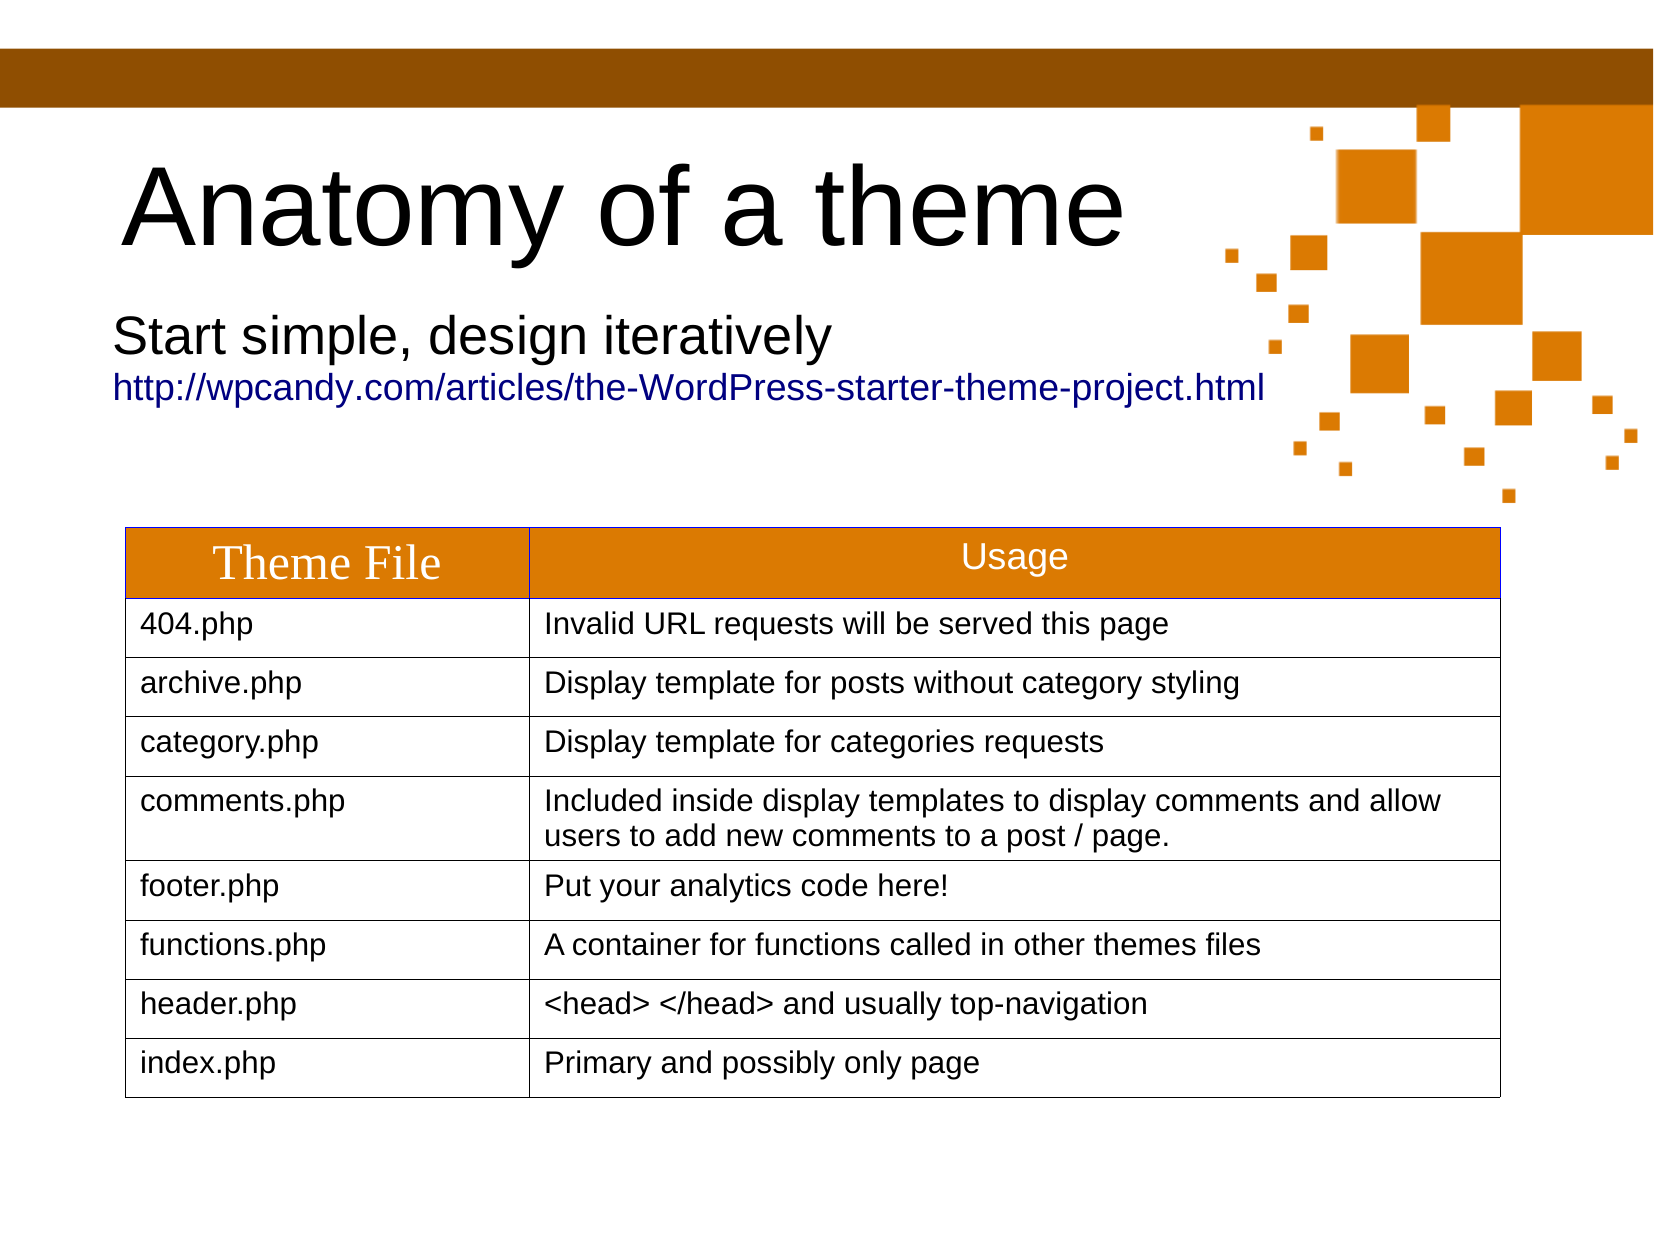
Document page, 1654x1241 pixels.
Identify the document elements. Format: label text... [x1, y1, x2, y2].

table_cell footer.php [126, 861, 529, 920]
table_cell Primary and possibly only page [530, 1039, 1500, 1097]
table_cell header.php [126, 980, 529, 1038]
table_cell 404.php [126, 599, 529, 657]
table_header Theme File [126, 528, 529, 598]
table_cell category.php [126, 717, 529, 776]
picture [0, 0, 1654, 1241]
table_cell index.php [126, 1039, 529, 1097]
table_cell Invalid URL requests will be served this page [530, 599, 1500, 657]
table_cell comments.php [126, 777, 529, 860]
table_cell Put your analytics code here! [530, 861, 1500, 920]
table_cell Display template for posts without category styling [530, 658, 1500, 716]
title Start simple, design iteratively http://wpcandy.com/articles/the-WordPress-starter-theme-project.html [112, 300, 1525, 414]
table_cell A container for functions called in other themes files [530, 921, 1500, 979]
table_cell <head> </head> and usually top-navigation [530, 980, 1500, 1038]
table_header Usage [530, 528, 1500, 598]
table_cell Display template for categories requests [530, 717, 1500, 776]
table_cell archive.php [126, 658, 529, 716]
title Anatomy of a theme [121, 102, 1533, 311]
table_cell functions.php [126, 921, 529, 979]
table_cell Included inside display templates to display comments and allow users to add new comments to a post / page. [530, 777, 1500, 860]
